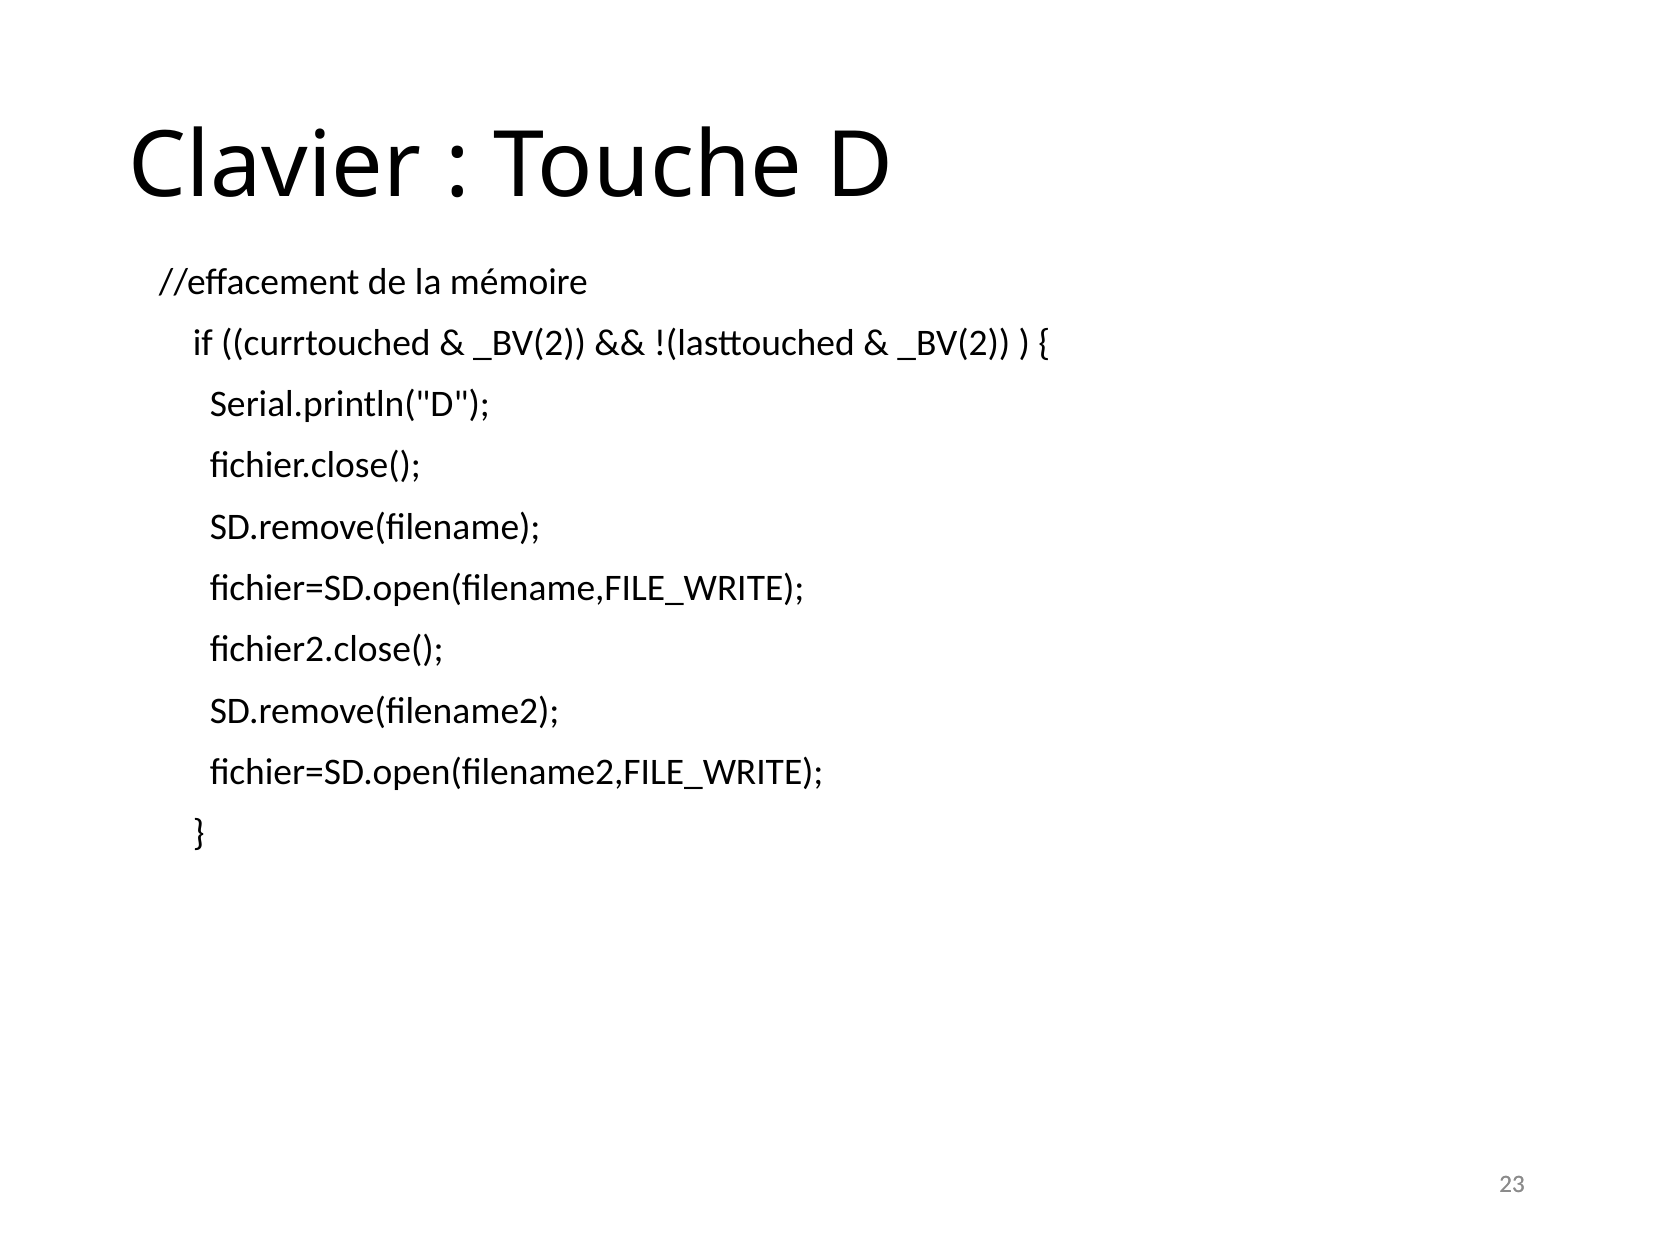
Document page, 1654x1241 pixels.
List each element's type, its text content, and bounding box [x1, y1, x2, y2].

list //effacement de la mémoire if ((currtouched & _BV(2)) && !(lasttouched & _BV(2)) ) { Serial.println("D"); fichier.close(); SD.remove(filename); fichier=SD.open(filename,FILE_WRITE); fichier2.close(); SD.remove(filename2); fichier=SD.open(filename2,FILE_WRITE); } [143, 269, 1337, 1004]
slide_number <numéro> [1167, 1149, 1540, 1216]
title Clavier : Touche D [113, 66, 1540, 269]
